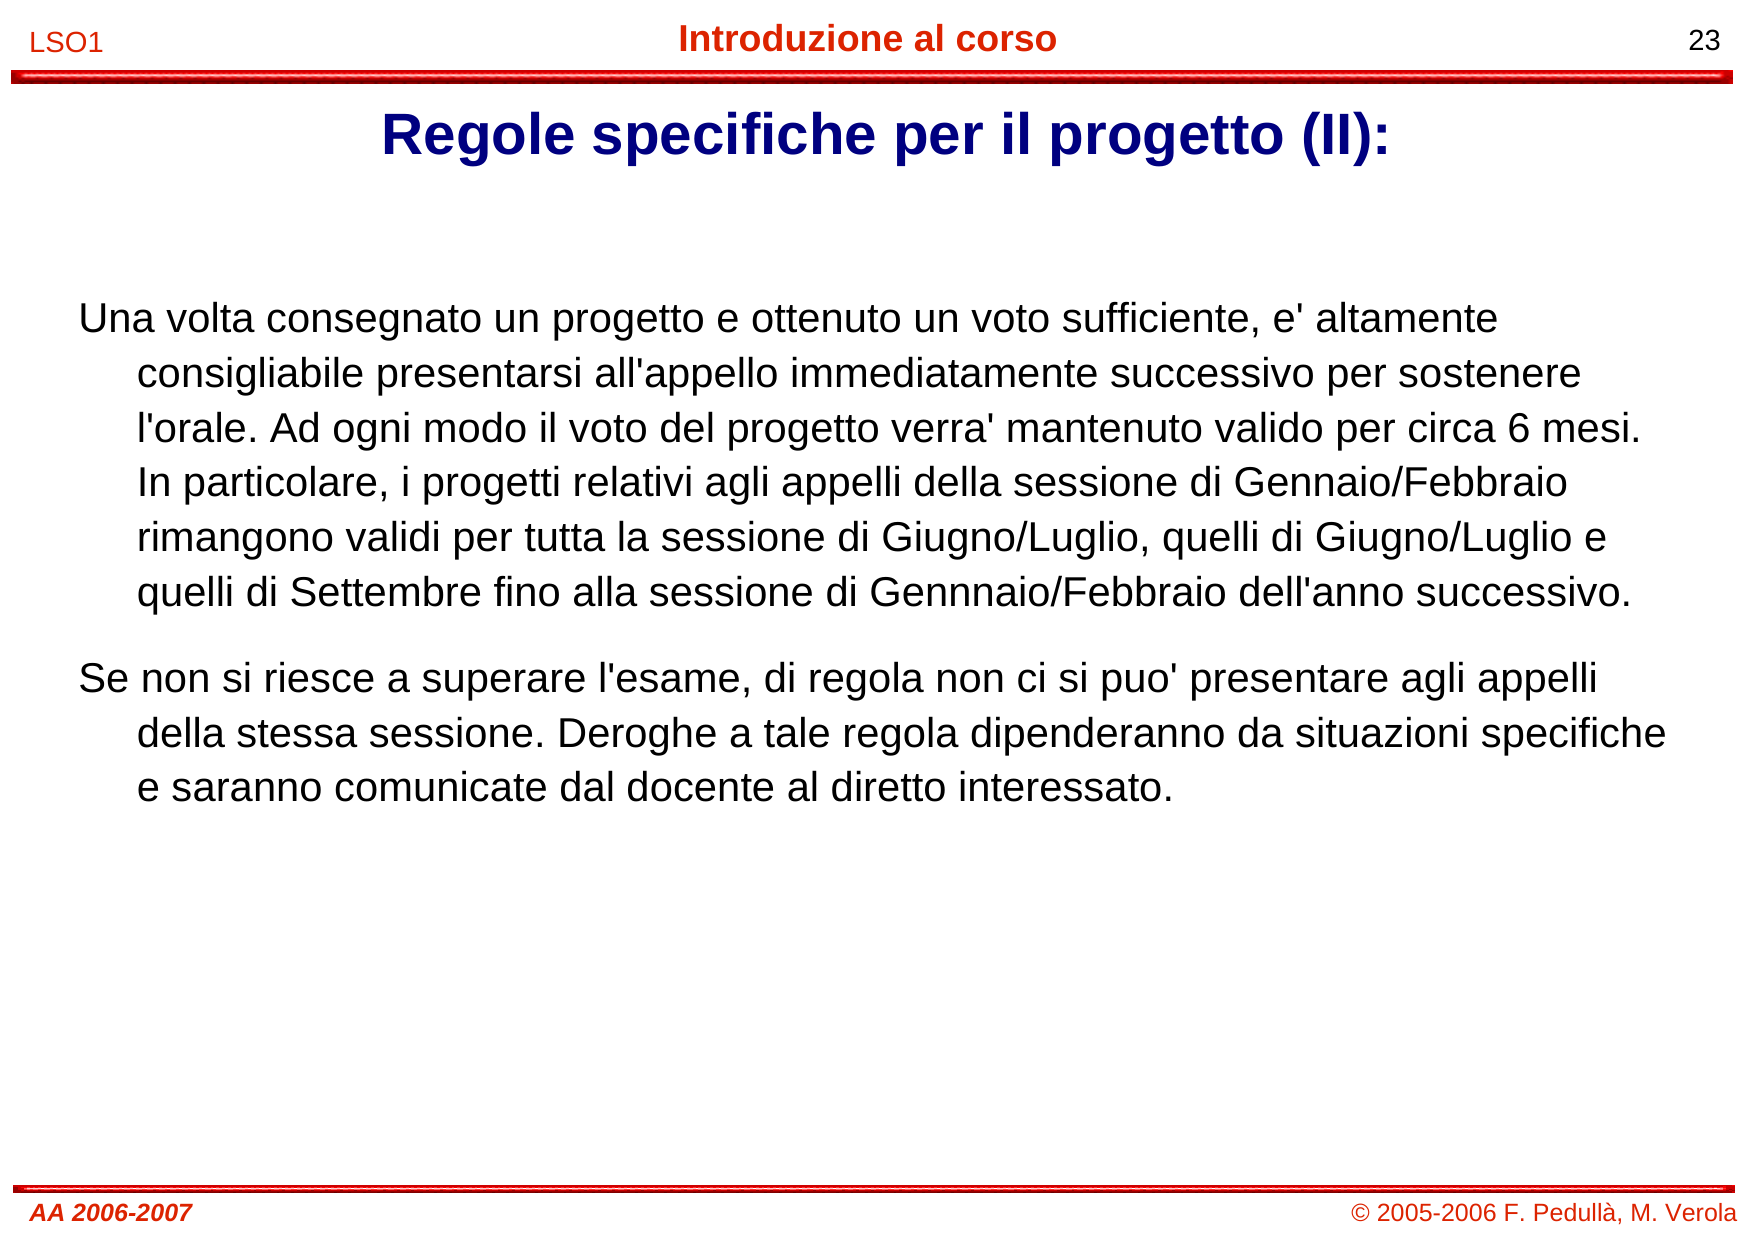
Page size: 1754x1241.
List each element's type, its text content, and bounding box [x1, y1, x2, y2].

picture [11, 70, 1733, 84]
list Una volta consegnato un progetto e ottenuto un voto sufficiente, e' altamente consigliabile presentarsi all'appello immediatamente successivo per sostenere l'orale. Ad ogni modo il voto del progetto verra' mantenuto valido per circa 6 mesi. In particolare, i progetti relativi agli appelli della sessione di Gennaio/Febbraio rimangono validi per tutta la sessione di Giugno/Luglio, quelli di Giugno/Luglio e quelli di Settembre fino alla sessione di Gennnaio/Febbraio dell'anno successivo. Se non si riesce a superare l'esame, di regola non ci si puo' presentare agli appelli della stessa sessione. Deroghe a tale regola dipenderanno da situazioni specifiche e saranno comunicate dal docente al diretto interessato. [75, 194, 1682, 1157]
picture [13, 1185, 1735, 1193]
text_box Regole specifiche per il progetto (II): [327, 98, 1447, 187]
